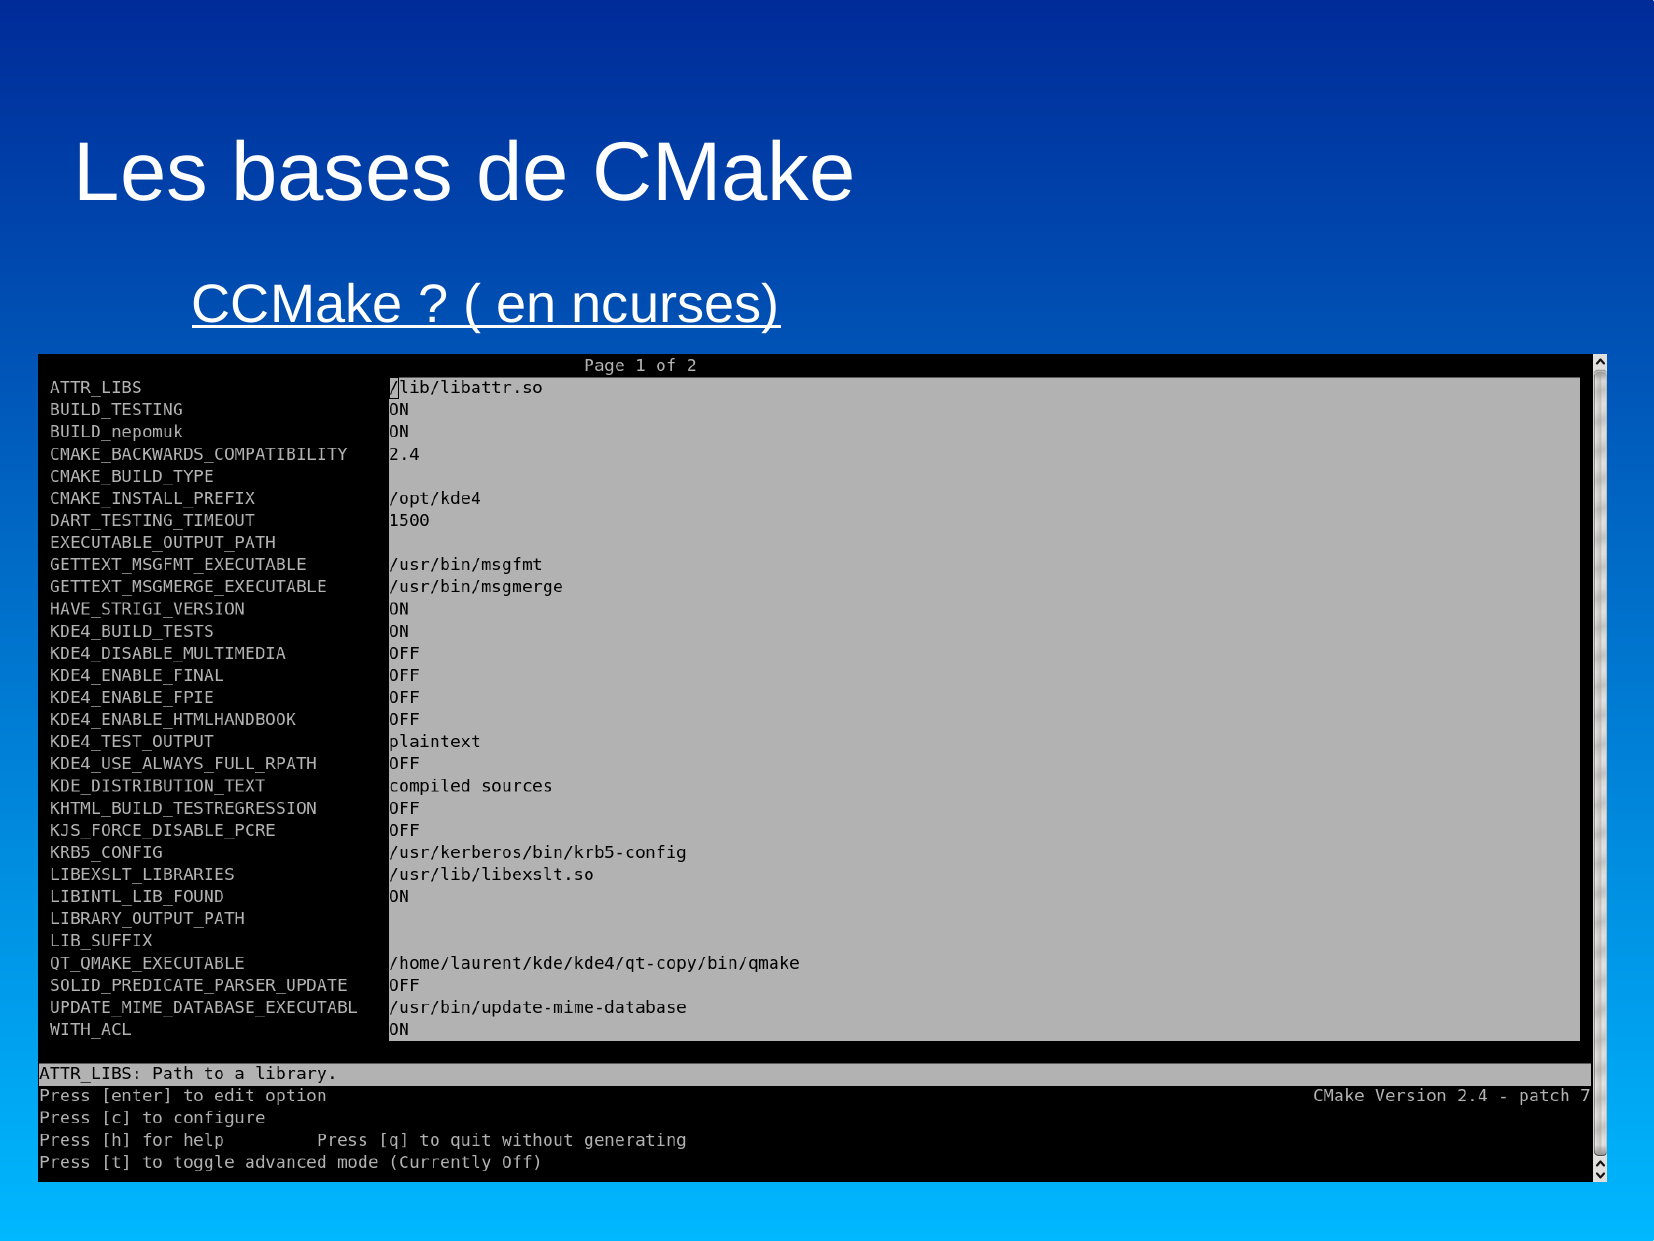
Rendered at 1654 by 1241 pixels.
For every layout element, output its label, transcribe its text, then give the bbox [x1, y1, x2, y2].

text_box CCMake ? ( en ncurses) [177, 265, 1182, 342]
picture [0, 354, 1653, 1181]
text_box [249, 293, 1268, 354]
text_box Les bases de CMake [59, 118, 945, 226]
